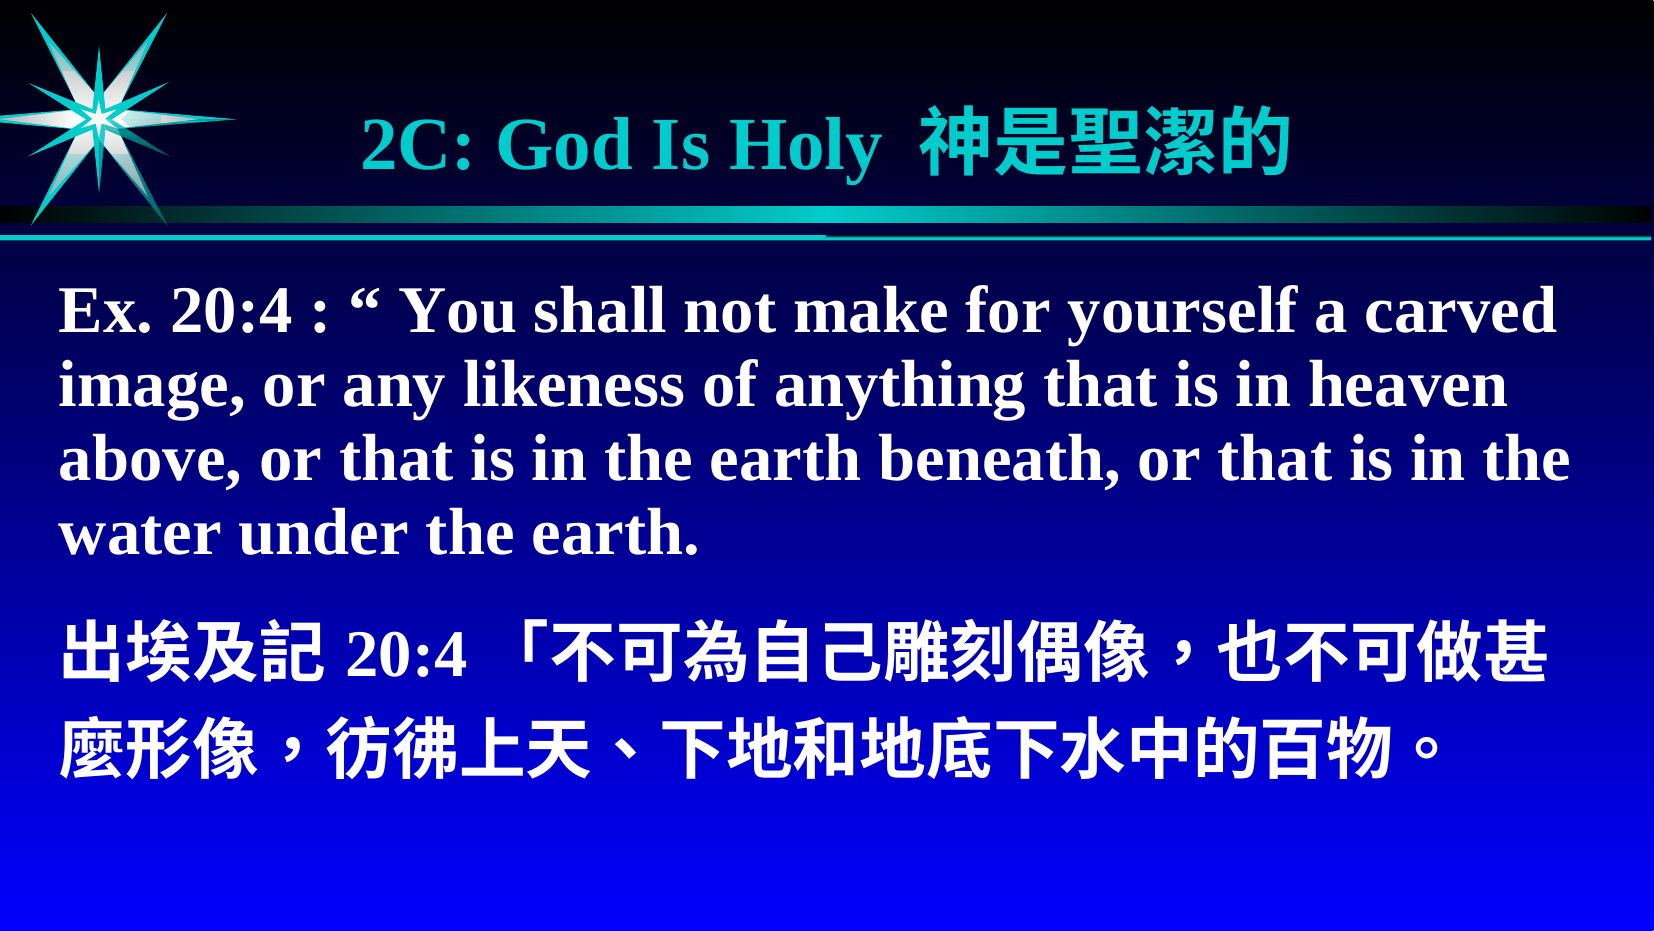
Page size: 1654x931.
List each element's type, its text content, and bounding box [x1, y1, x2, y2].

text_box Ex. 20:4 : “ You shall not make for yourself a carved image, or any likeness of anything that is in heaven above, or that is in the earth beneath, or that is in the water under the earth. 出埃及記20:4「不可為自己雕刻偶像，也不可做甚麼形像，彷彿上天、下地和地底下水中的百物。 [44, 265, 1610, 873]
title 2C: God Is Holy 神是聖潔的 [124, 59, 1530, 215]
